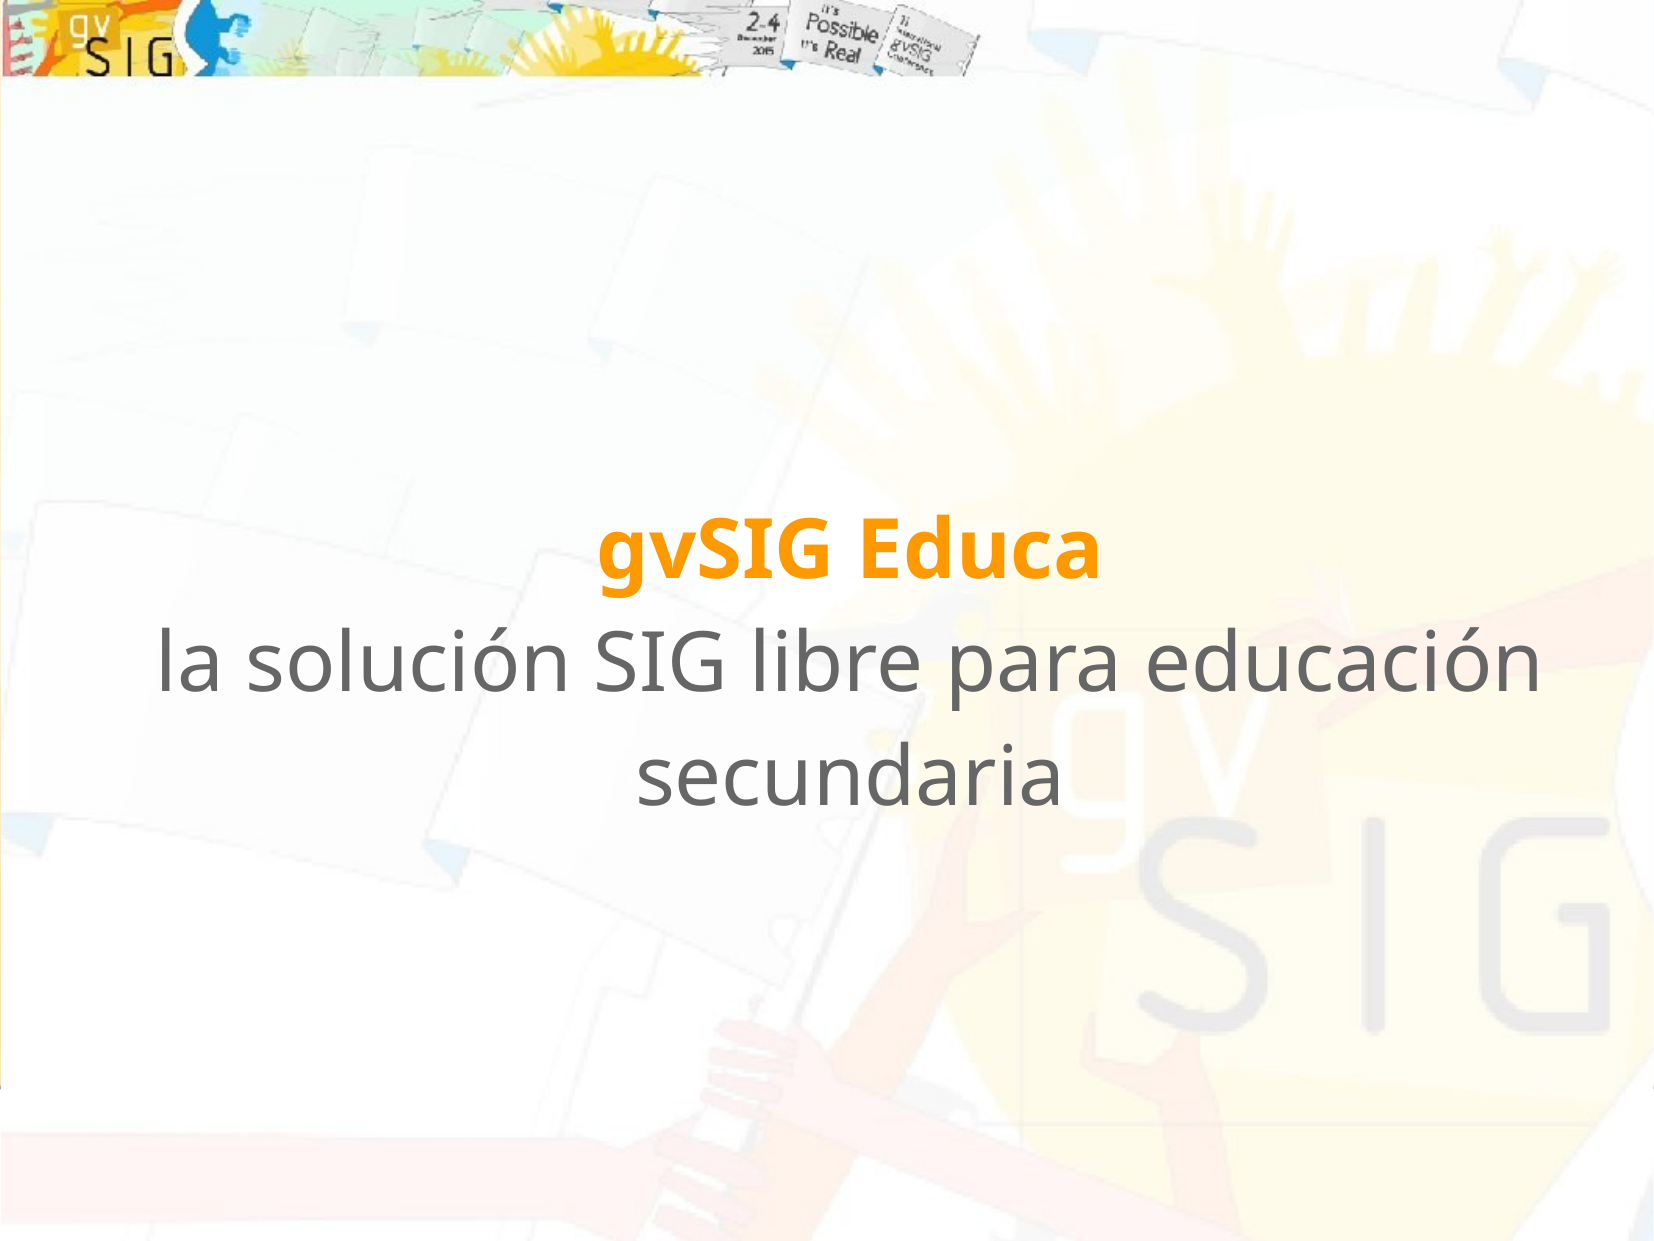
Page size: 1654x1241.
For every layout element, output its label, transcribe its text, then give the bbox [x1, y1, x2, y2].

title gvSIG Educa la solución SIG libre para educación secundaria [135, 513, 1565, 806]
picture [0, 0, 1654, 1241]
